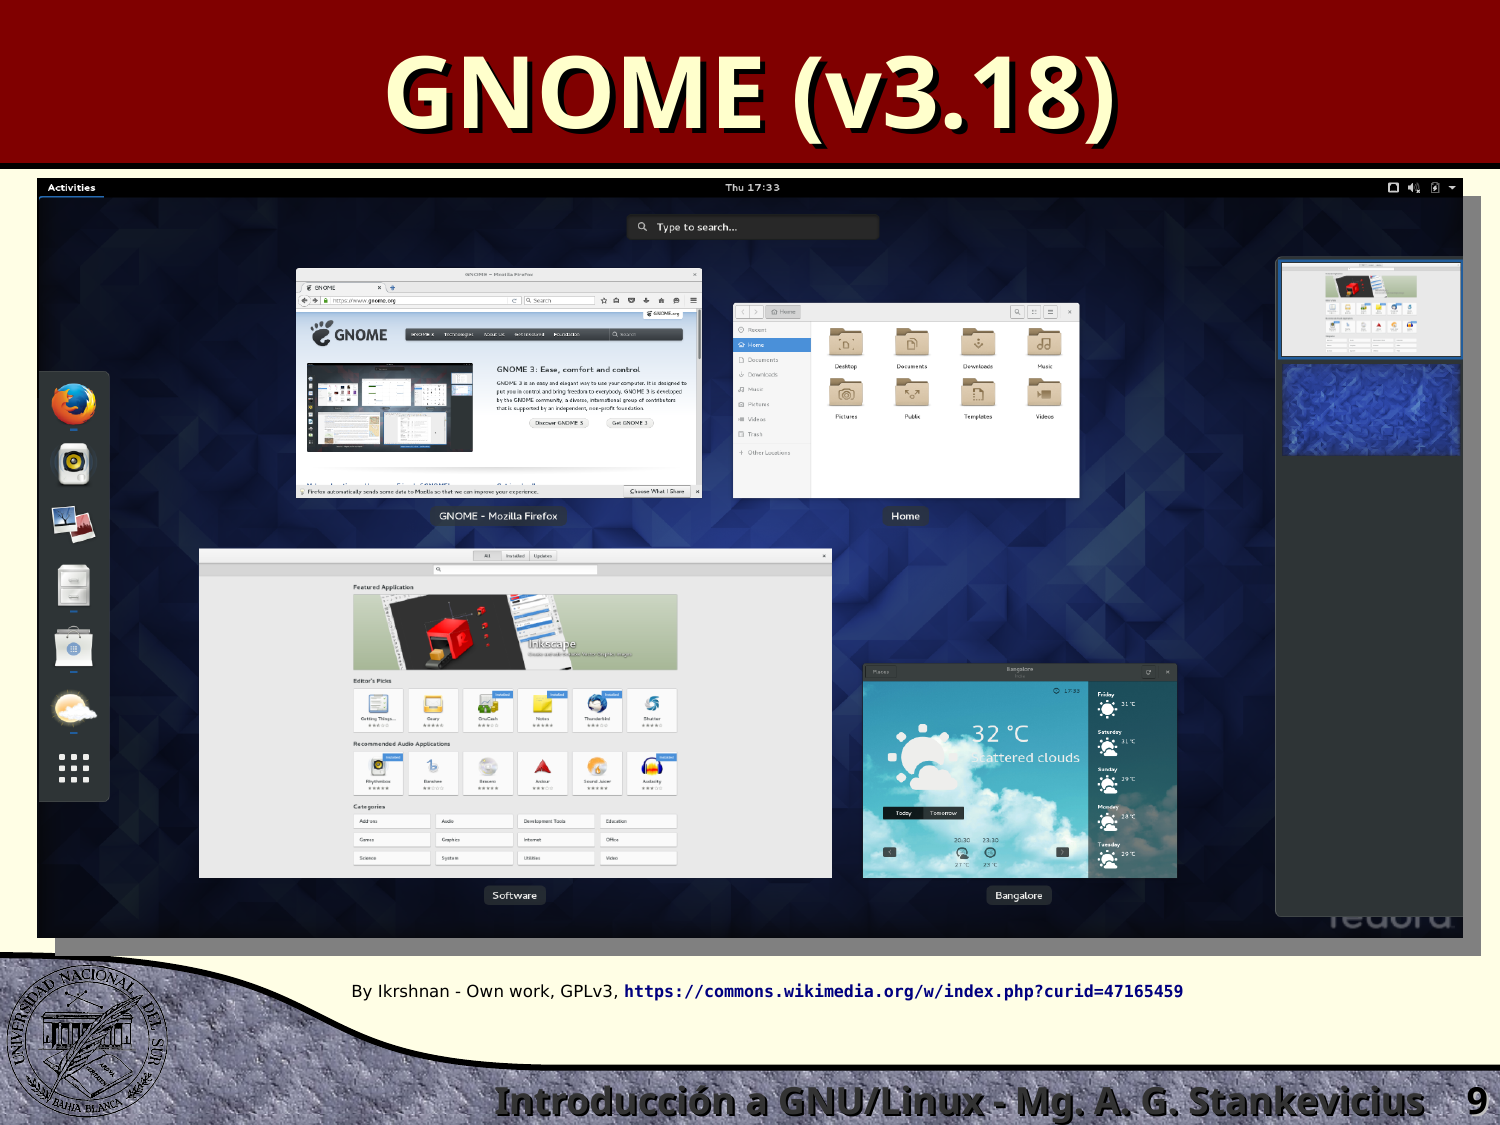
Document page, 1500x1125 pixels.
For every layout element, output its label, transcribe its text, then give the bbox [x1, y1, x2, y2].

text_box By Ikrshnan - Own work, GPLv3, https://commons.wikimedia.org/w/index.php?curid=47165459 [336, 975, 1200, 1010]
picture [0, 956, 1500, 1125]
title GNOME (v3.18) [15, 12, 1485, 153]
picture [37, 178, 1463, 938]
picture [1059, 1100, 1065, 1110]
